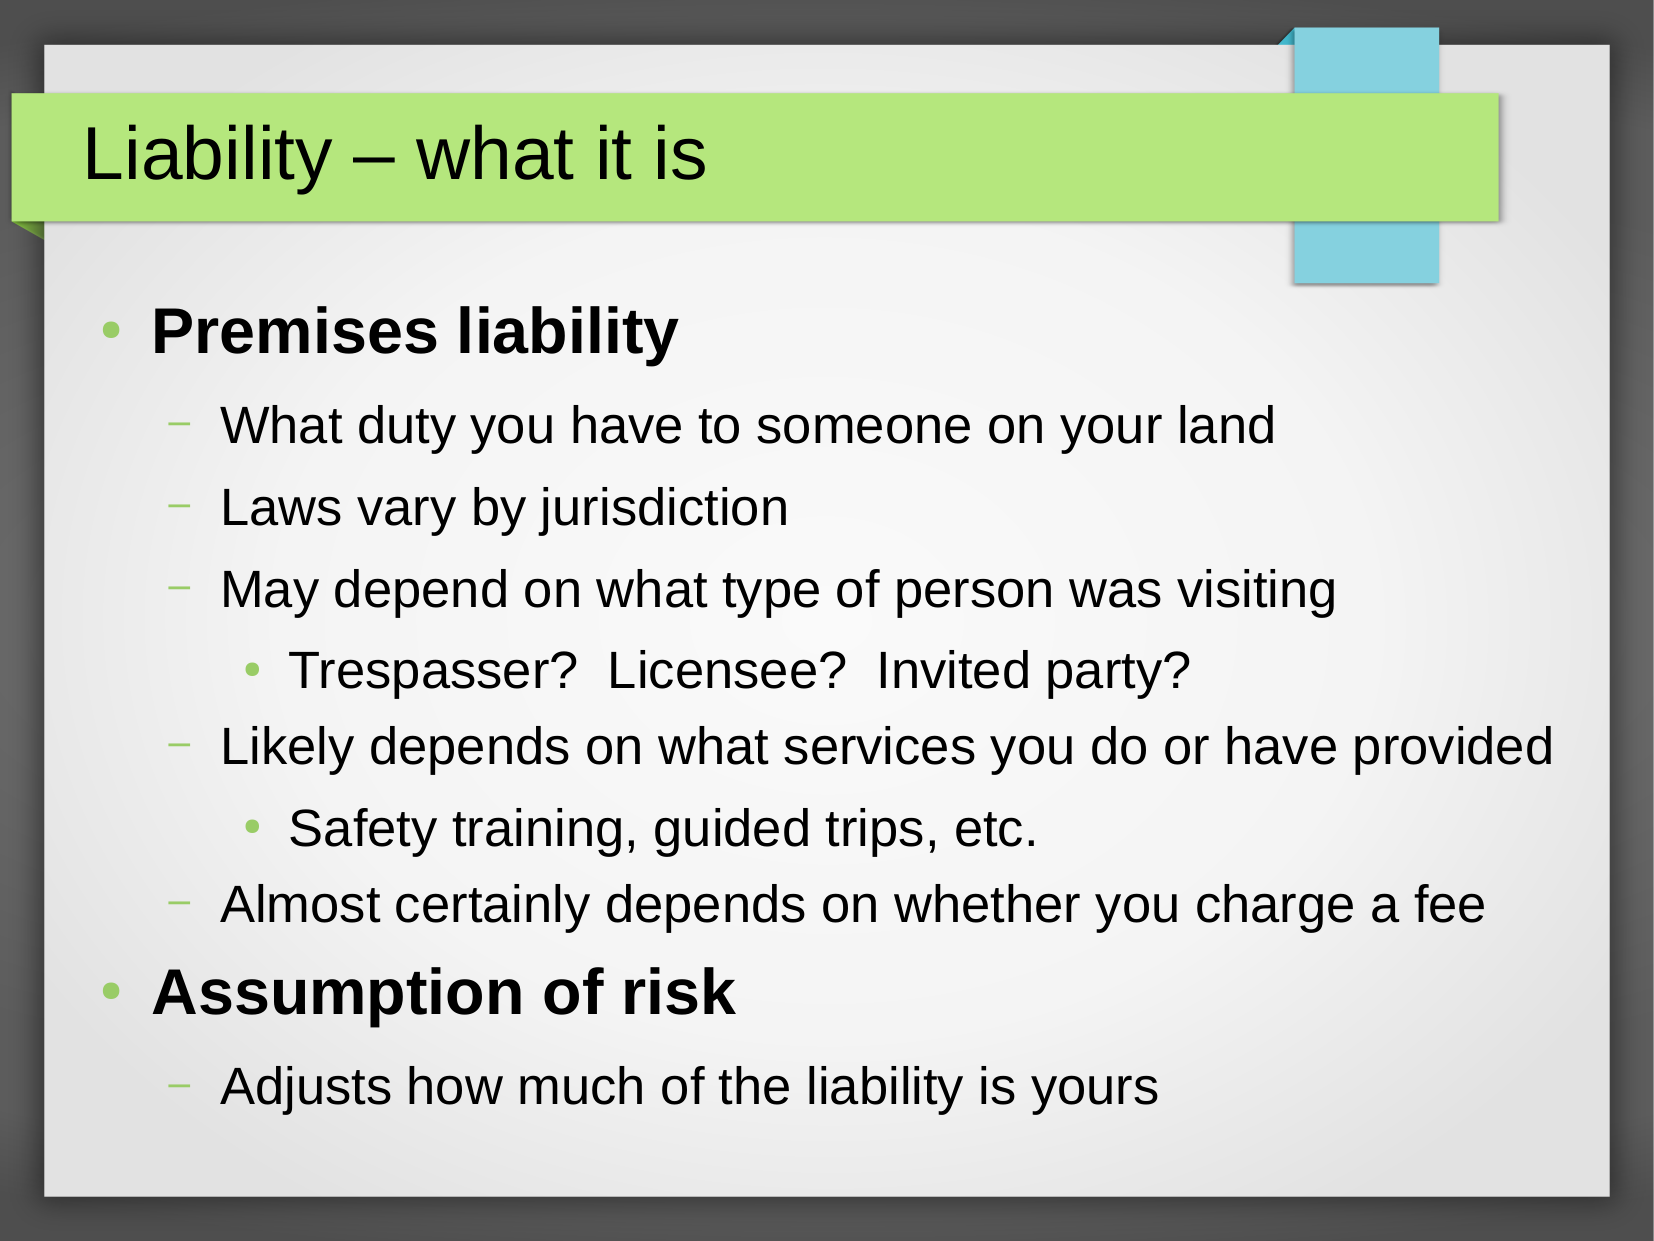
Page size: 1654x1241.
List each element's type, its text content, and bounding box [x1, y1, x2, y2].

list Premises liability What duty you have to someone on your land Laws vary by jurisdiction May depend on what type of person was visiting Trespasser? Licensee? Invited party? Likely depends on what services you do or have provided Safety training, guided trips, etc. Almost certainly depends on whether you charge a fee Assumption of risk Adjusts how much of the liability is yours [82, 295, 1571, 1141]
picture [0, 0, 1654, 1241]
title Liability – what it is [82, 94, 1264, 213]
